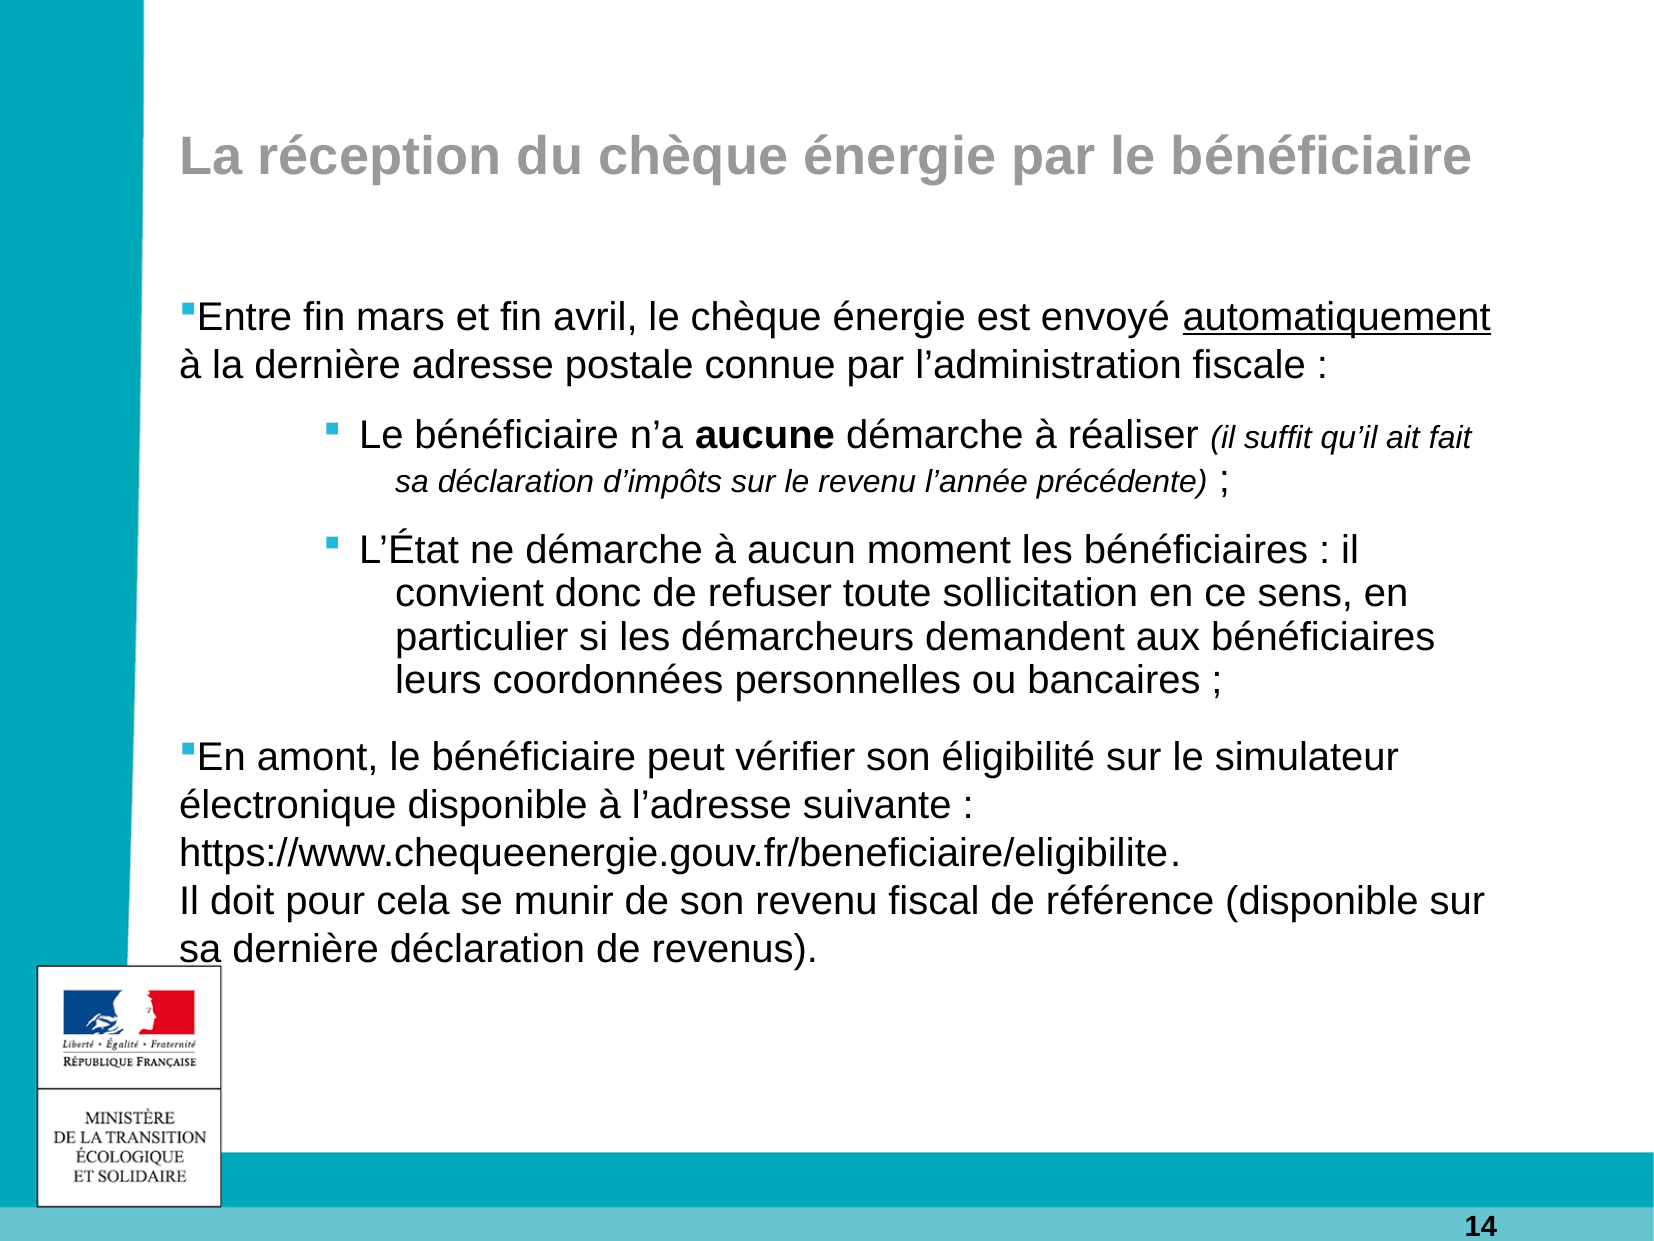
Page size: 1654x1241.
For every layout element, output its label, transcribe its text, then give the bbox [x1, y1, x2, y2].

list Entre fin mars et fin avril, le chèque énergie est envoyé automatiquement à la dernière adresse postale connue par l’administration fiscale : Le bénéficiaire n’a aucune démarche à réaliser (il suffit qu’il ait fait sa déclaration d’impôts sur le revenu l’année précédente) ; L’État ne démarche à aucun moment les bénéficiaires : il convient donc de refuser toute sollicitation en ce sens, en particulier si les démarcheurs demandent aux bénéficiaires leurs coordonnées personnelles ou bancaires ; En amont, le bénéficiaire peut vérifier son éligibilité sur le simulateur électronique disponible à l’adresse suivante : https://www.chequeenergie.gouv.fr/beneficiaire/eligibilite. Il doit pour cela se munir de son revenu fiscal de référence (disponible sur sa dernière déclaration de revenus). [179, 290, 1509, 1010]
text_box [1464, 1207, 1629, 1241]
title La réception du chèque énergie par le bénéficiaire [82, 49, 1571, 257]
